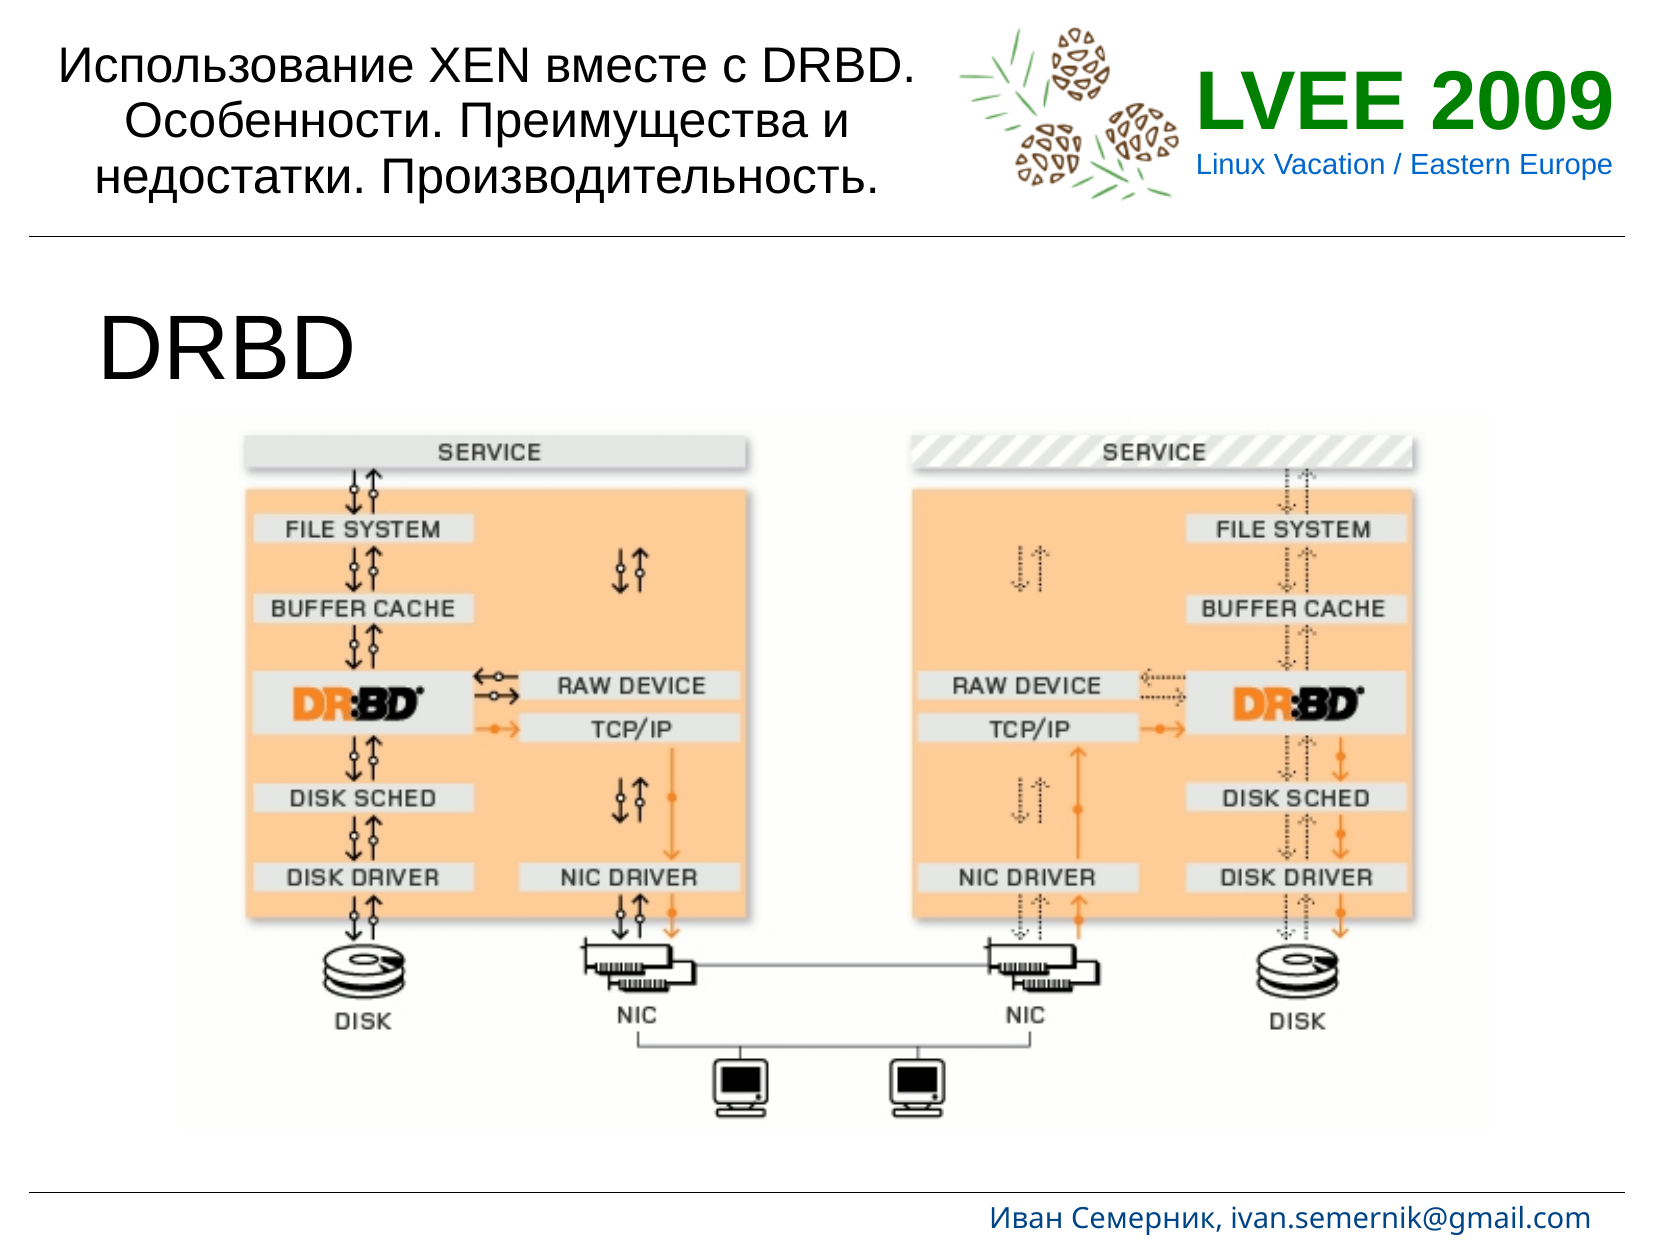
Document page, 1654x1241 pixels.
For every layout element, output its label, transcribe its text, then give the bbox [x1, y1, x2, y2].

picture [953, 11, 1182, 207]
text_box LVEE 2009 Linux Vacation / Eastern Europe [1181, 47, 1654, 188]
text_box Иван Семерник, ivan.semernik@gmail.com [974, 1189, 1654, 1241]
picture [177, 413, 1490, 1131]
text_box DRBD [82, 289, 821, 407]
text_box Использование XEN вместе с DRBD. Особенности. Преимущества и недостатки. Производительность. [0, 29, 975, 212]
